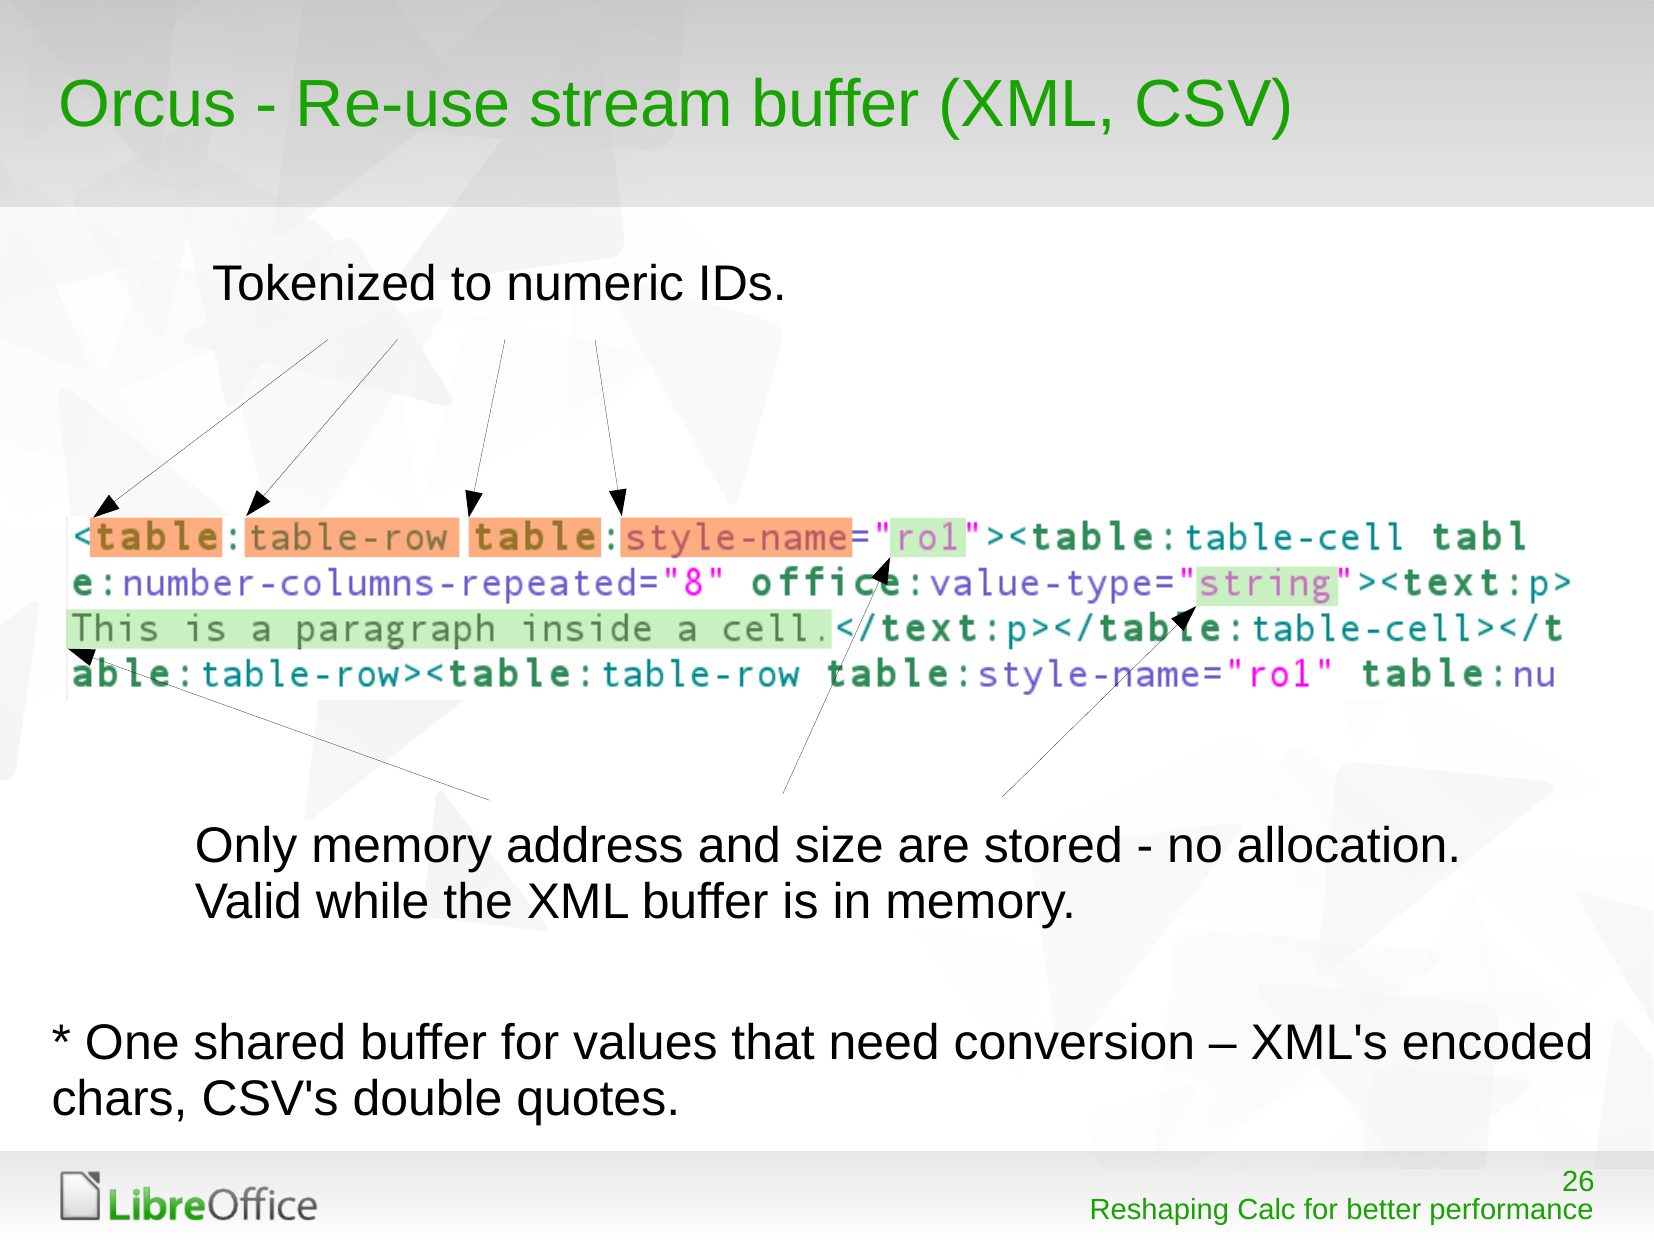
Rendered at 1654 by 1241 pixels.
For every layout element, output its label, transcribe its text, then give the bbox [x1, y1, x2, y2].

text_box Only memory address and size are stored - no allocation. Valid while the XML buffer is in memory. [162, 809, 1495, 937]
picture [41, 1152, 337, 1240]
text_box Tokenized to numeric IDs. [197, 247, 803, 319]
text_box [244, 517, 460, 558]
text_box [620, 517, 853, 558]
text_box [1196, 566, 1339, 607]
text_box [66, 609, 832, 649]
text_box [89, 517, 223, 558]
text_box [468, 517, 602, 558]
title Orcus - Re-use stream buffer (XML, CSV) [59, 29, 1595, 178]
picture [0, 0, 1654, 1169]
text_box [890, 517, 966, 558]
text_box * One shared buffer for values that need conversion – XML's encoded chars, CSV's double quotes. [36, 1006, 1626, 1134]
